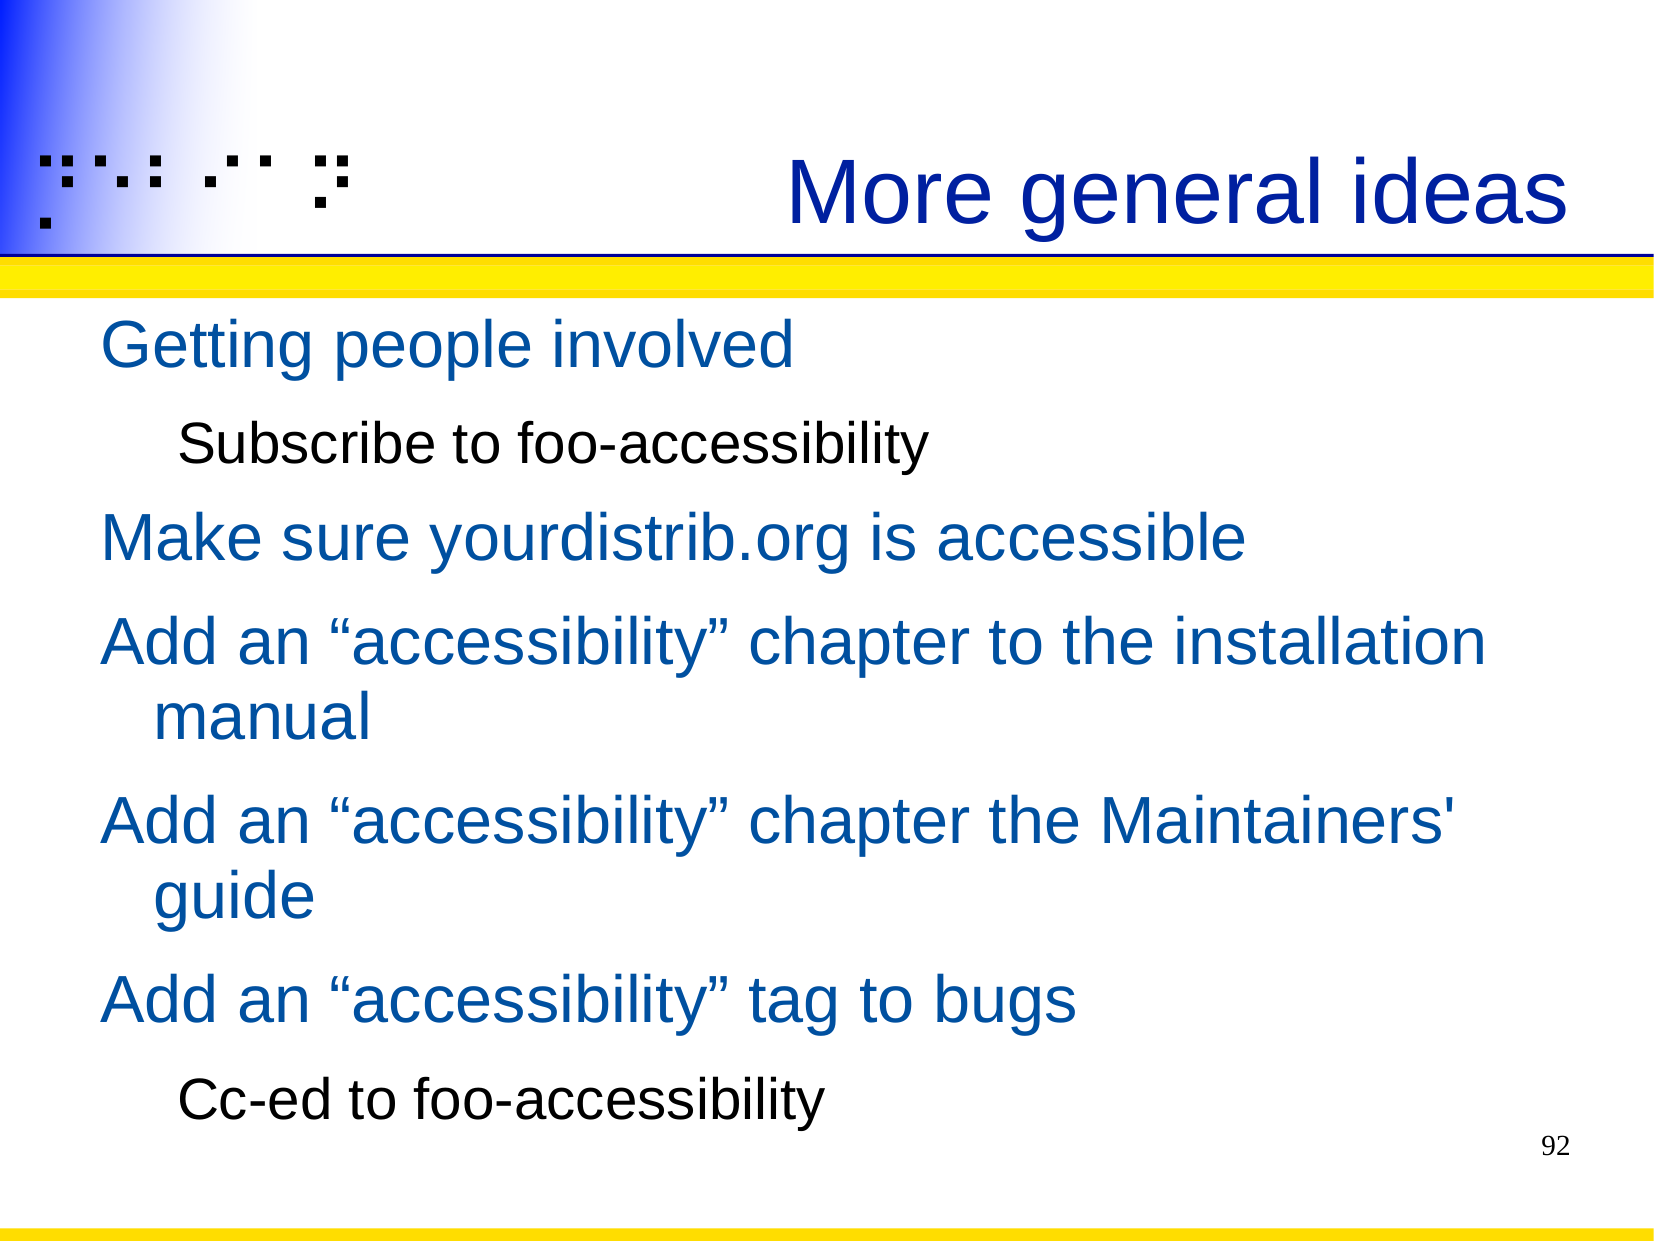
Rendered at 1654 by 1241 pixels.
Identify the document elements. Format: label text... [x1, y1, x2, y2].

list Getting people involved Subscribe to foo-accessibility Make sure yourdistrib.org is accessible Add an “accessibility” chapter to the installation manual Add an “accessibility” chapter the Maintainers' guide Add an “accessibility” tag to bugs Cc-ed to foo-accessibility [82, 307, 1571, 1132]
title More general ideas [372, 126, 1571, 257]
